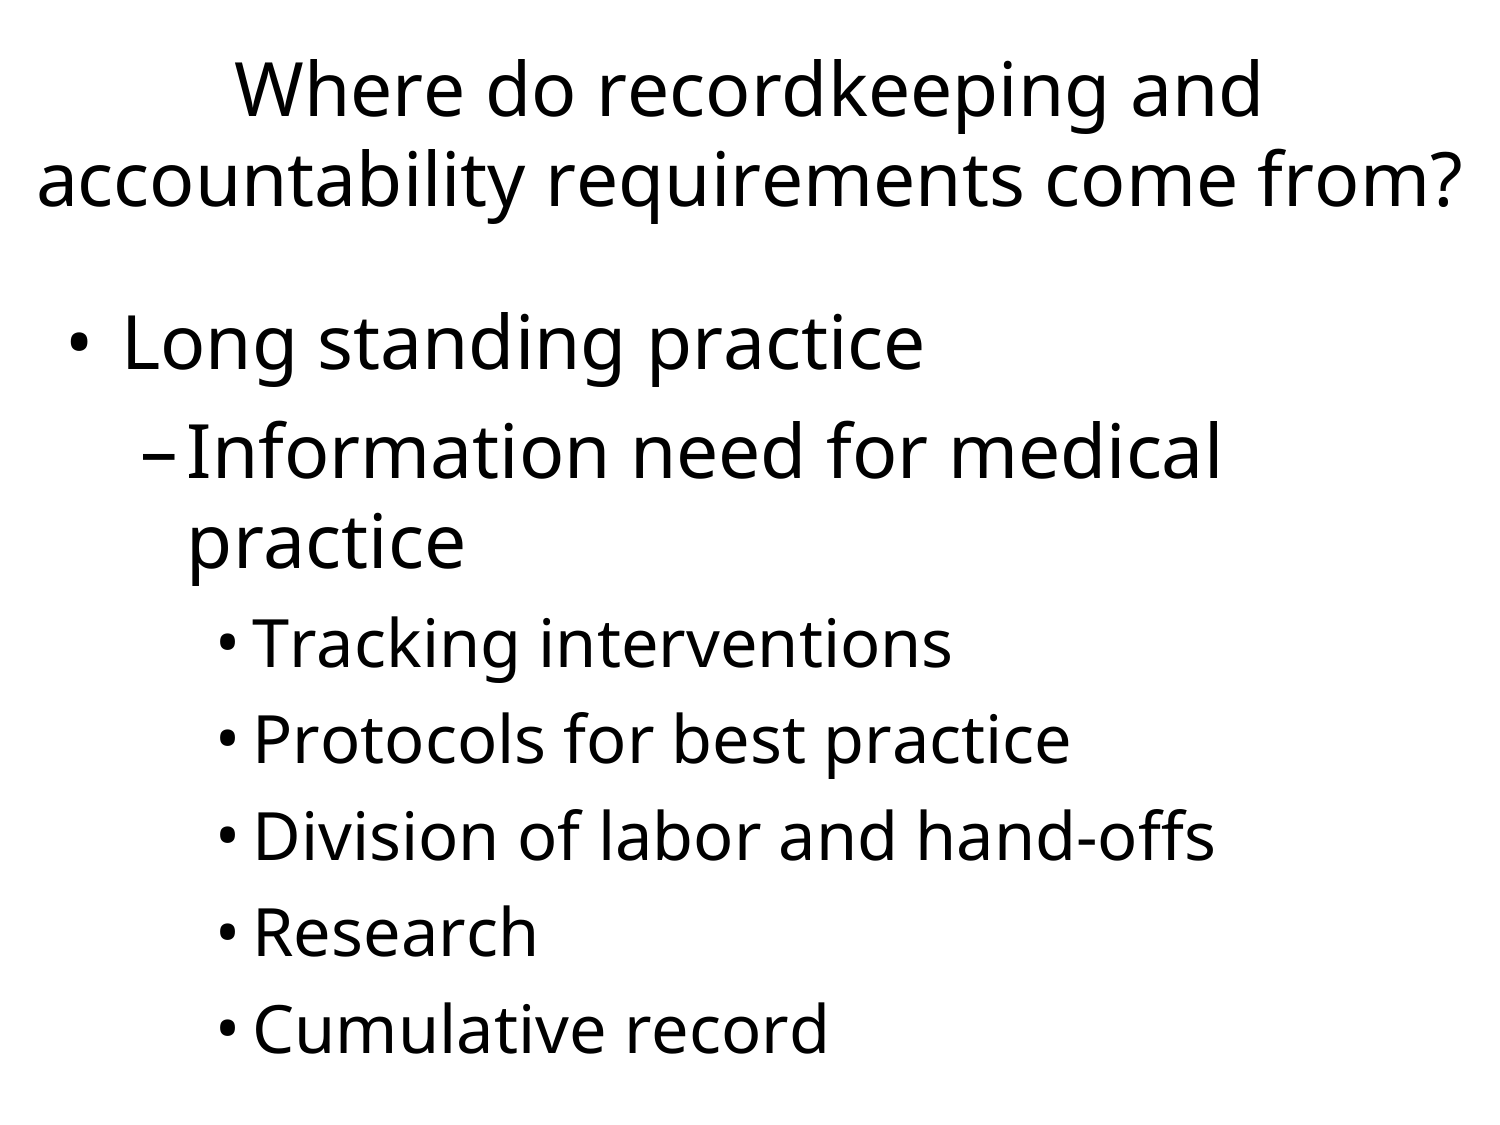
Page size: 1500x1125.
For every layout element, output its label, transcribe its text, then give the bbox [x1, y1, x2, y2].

list Long standing practice Information need for medical practice Tracking interventions Protocols for best practice Division of labor and hand-offs Research Cumulative record [50, 287, 1388, 1125]
title Where do recordkeeping and accountability requirements come from? [0, 33, 1500, 229]
